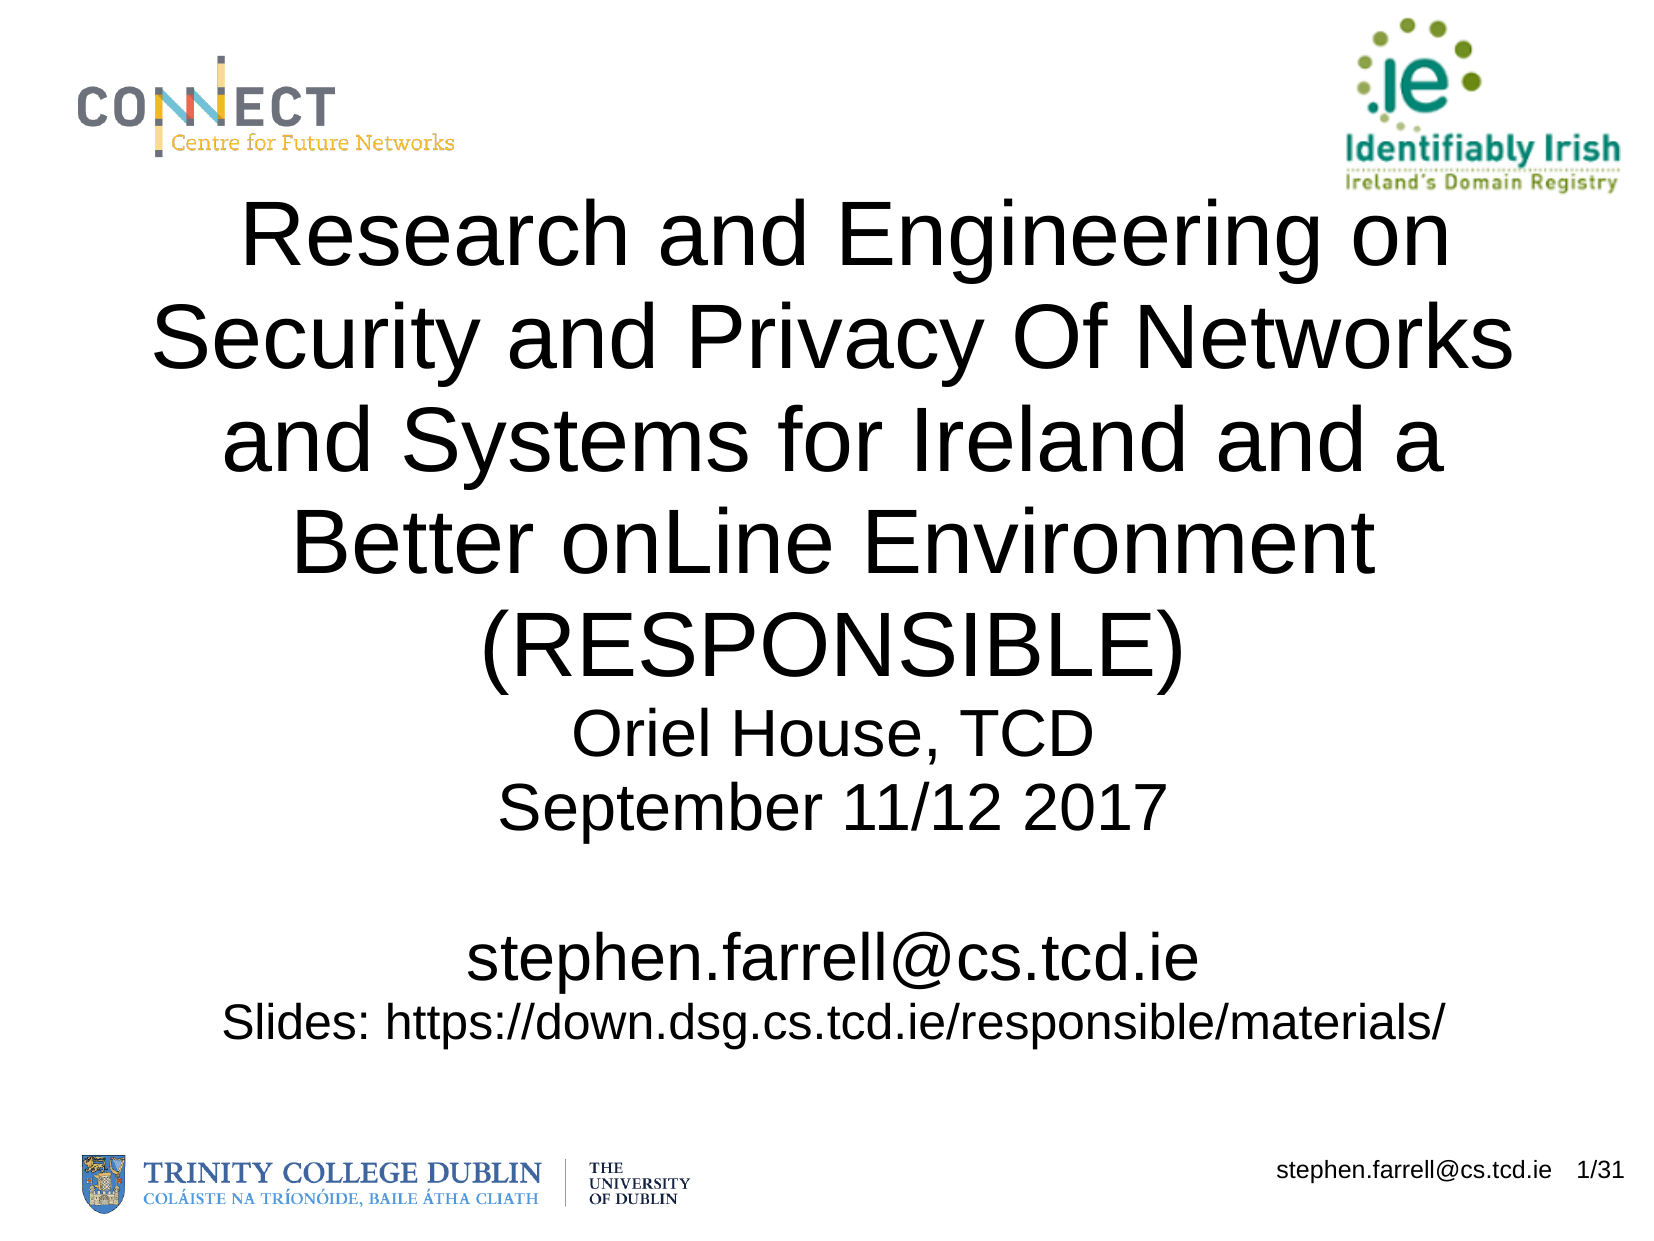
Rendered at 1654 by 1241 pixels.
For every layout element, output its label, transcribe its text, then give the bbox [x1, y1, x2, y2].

picture [82, 1155, 694, 1214]
picture [39, 17, 492, 196]
text_box Research and Engineering on Security and Privacy Of Networks and Systems for Ireland and a Better onLine Environment (RESPONSIBLE) Oriel House, TCD September 11/12 2017 stephen.farrell@cs.tcd.ie Slides: https://down.dsg.cs.tcd.ie/responsible/materials/ [90, 184, 1579, 1049]
picture [1345, 17, 1621, 196]
